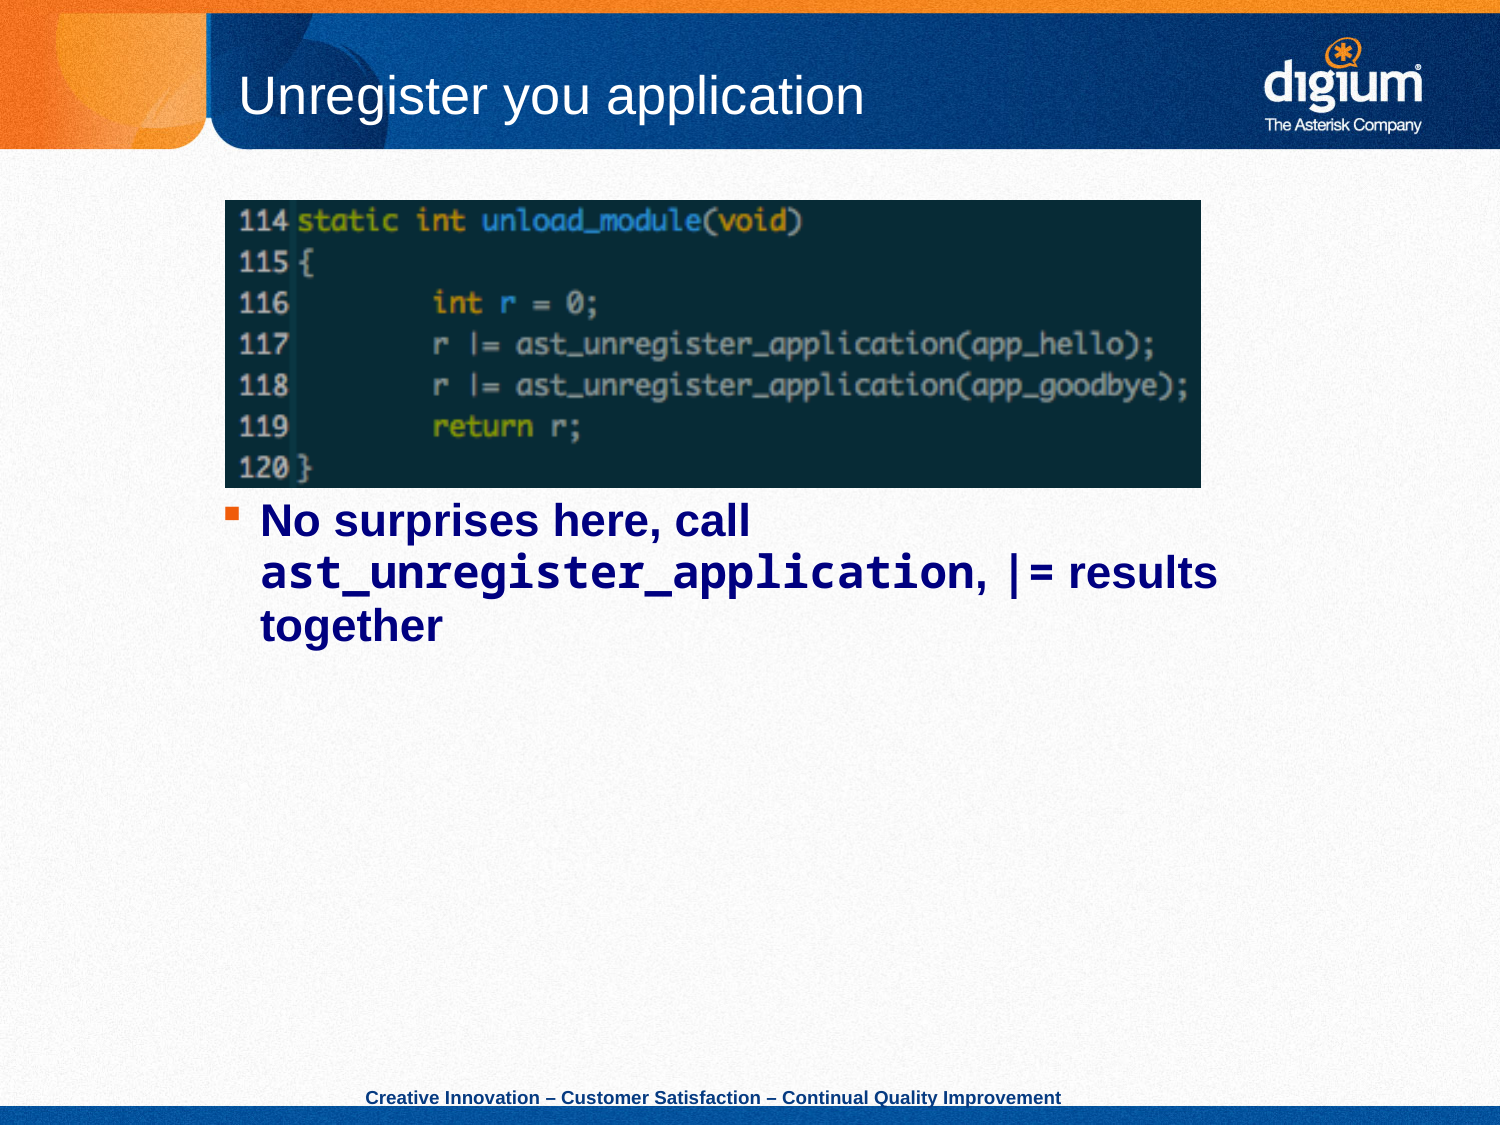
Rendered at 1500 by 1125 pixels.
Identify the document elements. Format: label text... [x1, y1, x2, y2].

picture [0, 0, 1500, 1125]
list No surprises here, call ast_unregister_application, |= results together [206, 487, 1301, 877]
title Unregister you application [238, 27, 1243, 127]
